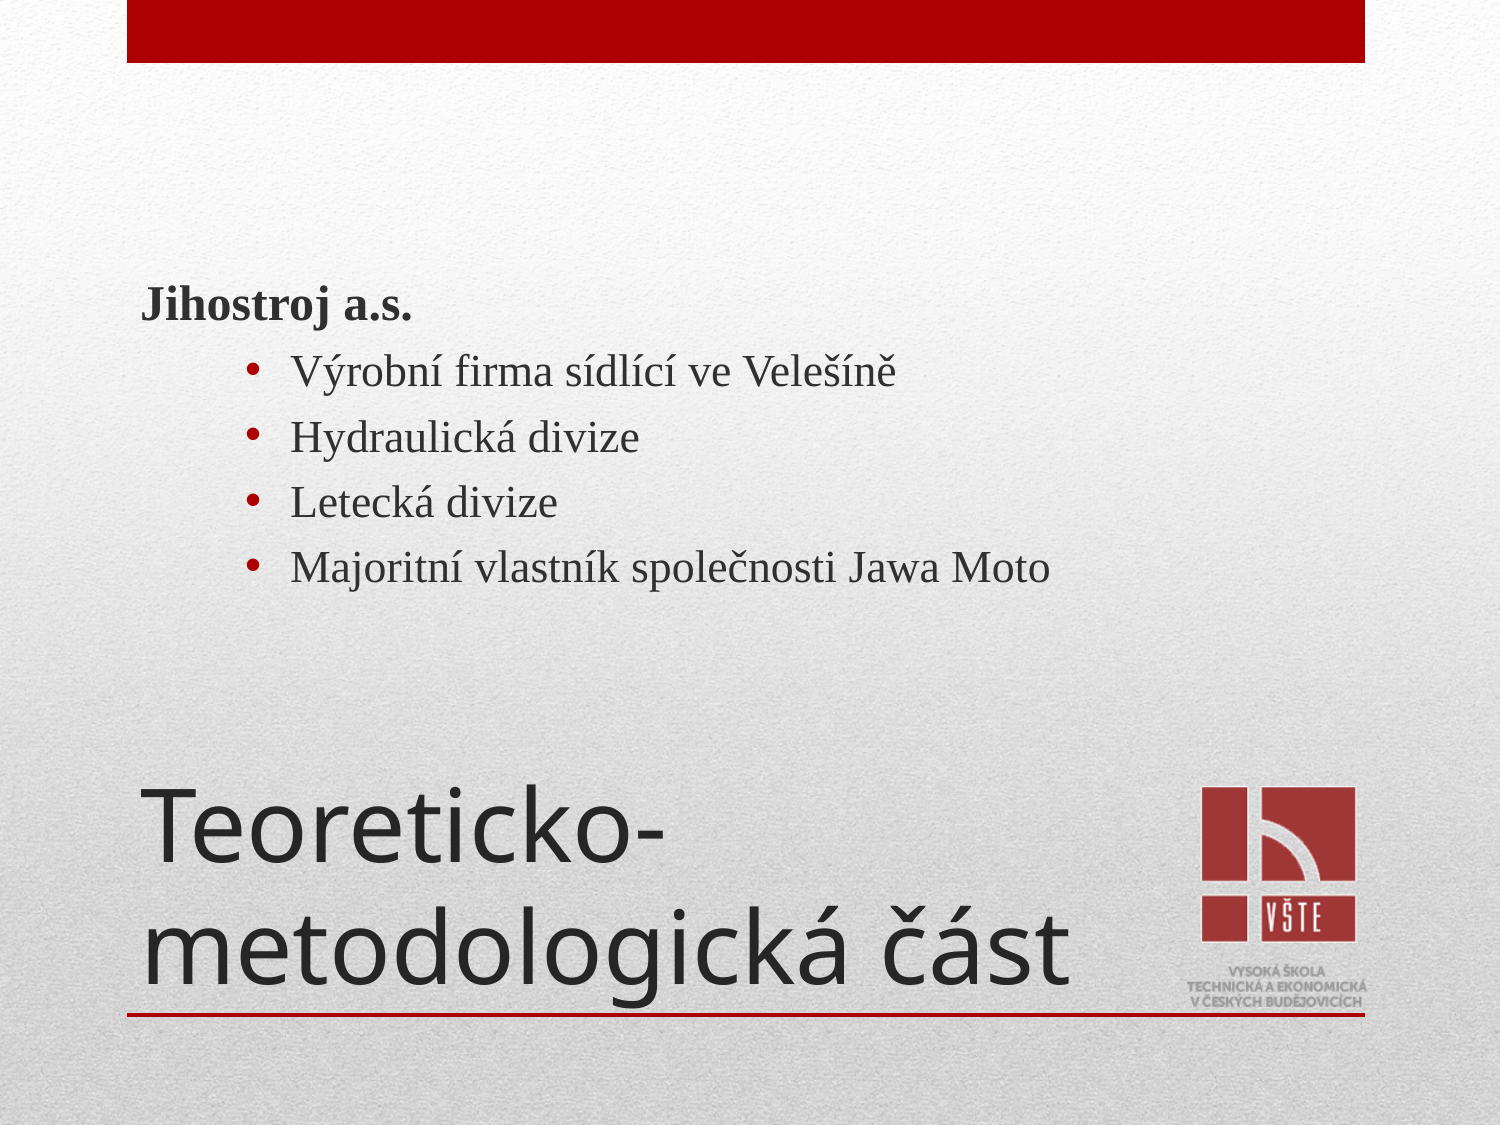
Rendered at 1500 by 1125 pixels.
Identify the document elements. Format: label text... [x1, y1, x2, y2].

list Jihostroj a.s. Výrobní firma sídlící ve Velešíně Hydraulická divize Letecká divize Majoritní vlastník společnosti Jawa Moto [125, 112, 1363, 751]
picture [1187, 786, 1368, 1007]
title Teoreticko-metodologická část [125, 751, 1238, 1013]
